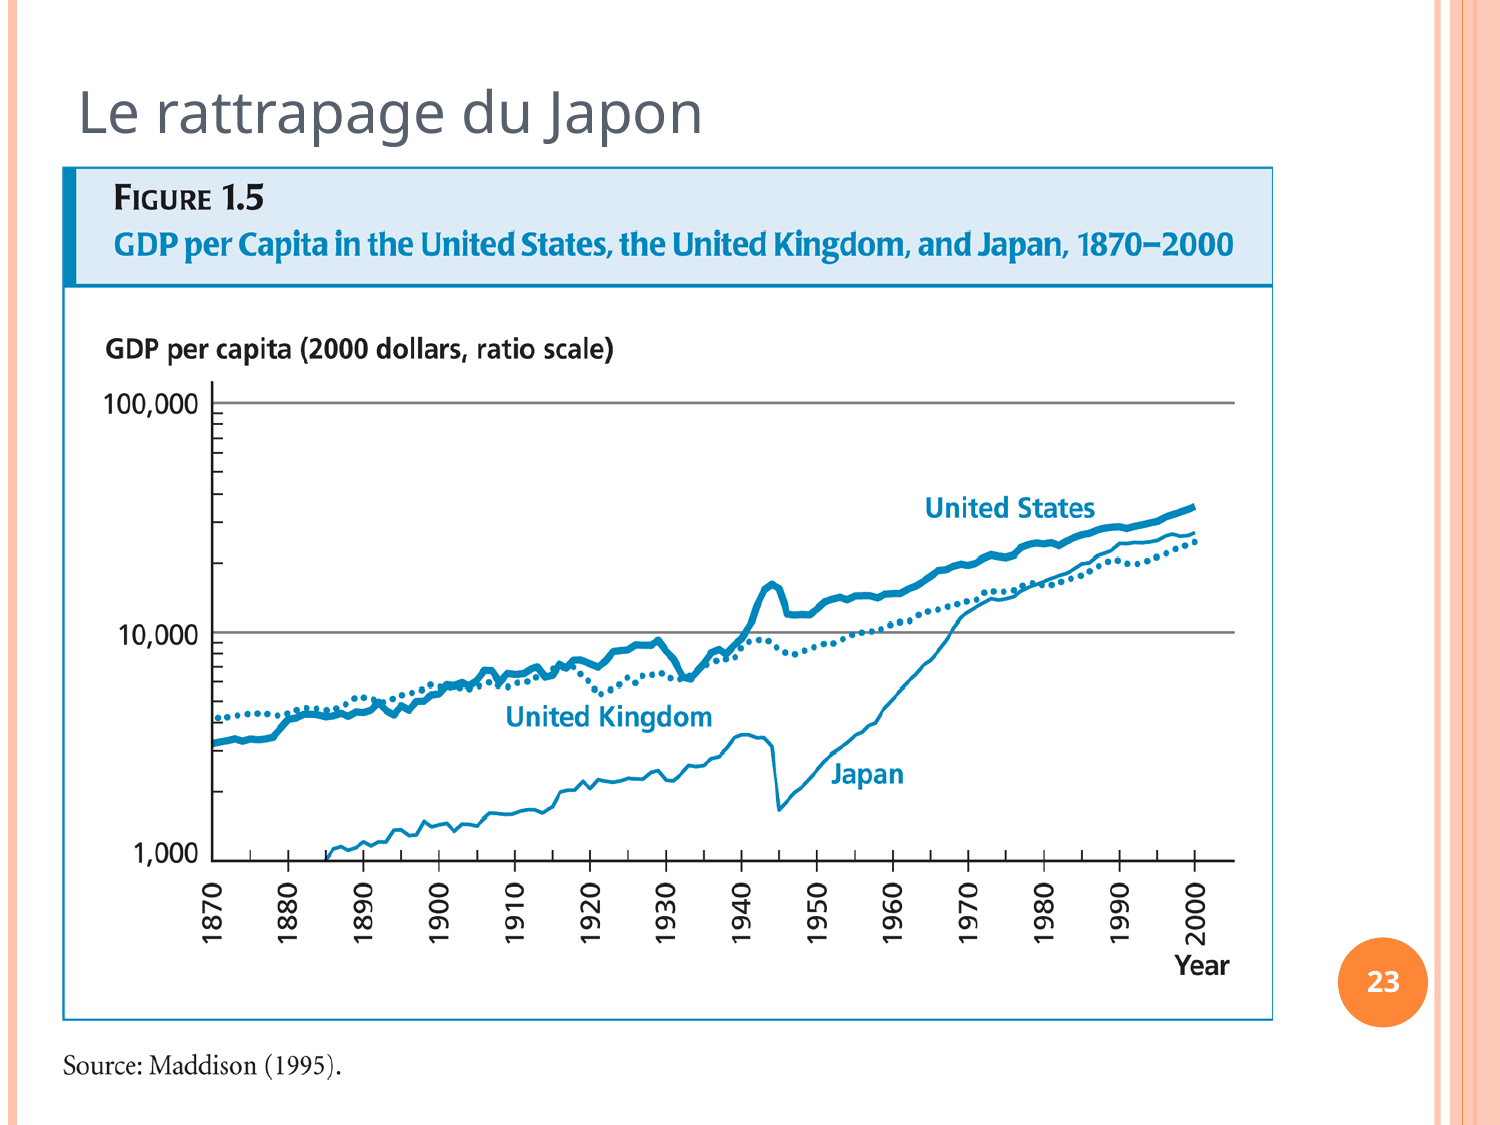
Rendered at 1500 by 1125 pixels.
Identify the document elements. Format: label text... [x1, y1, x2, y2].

picture [62, 1021, 1273, 1080]
picture [65, 288, 1273, 1018]
picture [77, 169, 1273, 283]
title Le rattrapage du Japon [62, 37, 1450, 153]
slide_number <numéro> [1333, 940, 1434, 1027]
